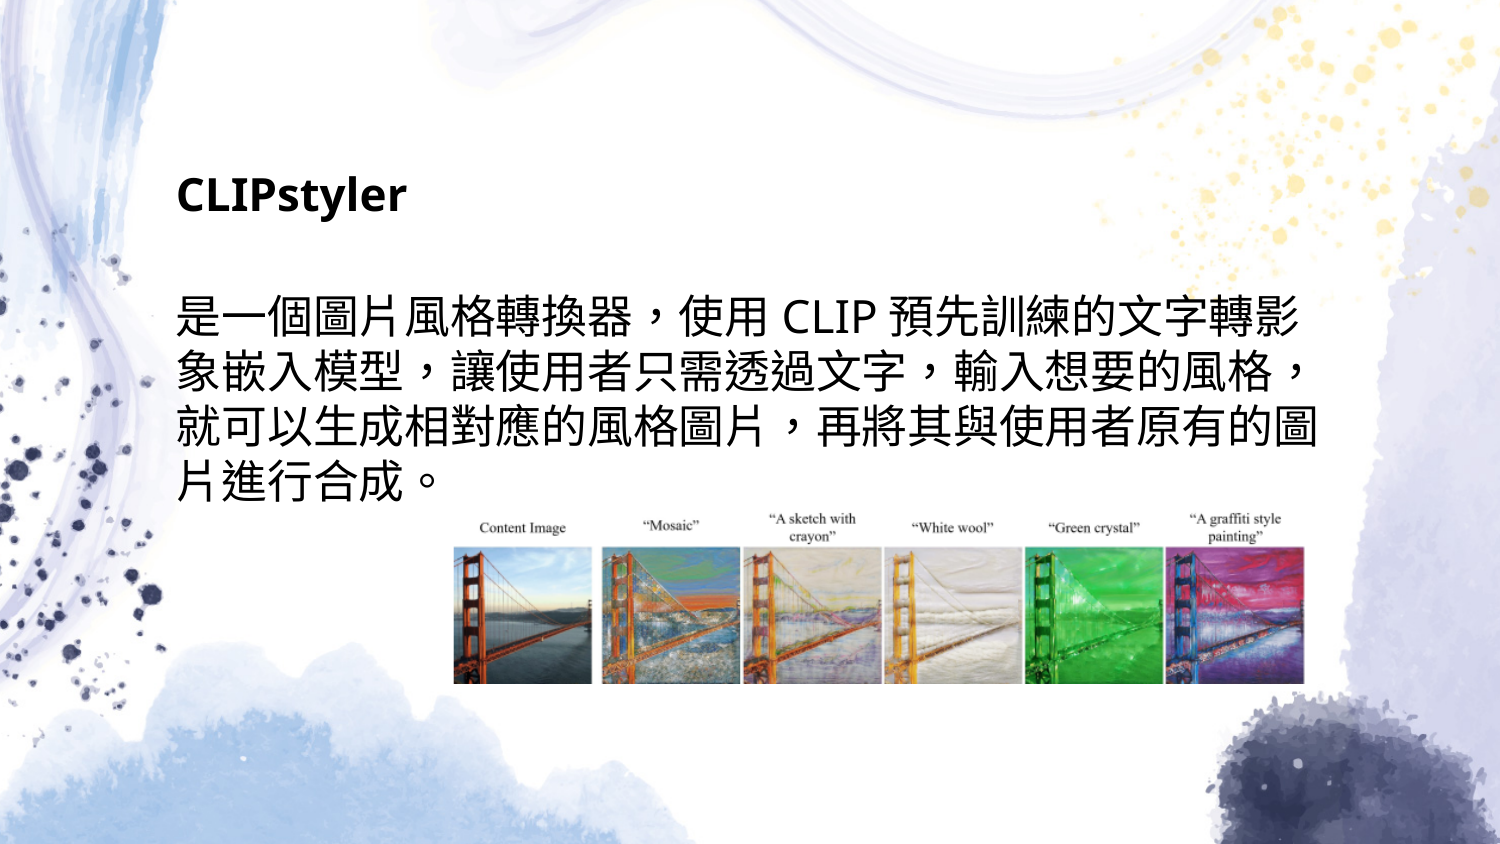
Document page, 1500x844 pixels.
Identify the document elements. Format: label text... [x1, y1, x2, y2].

picture [443, 504, 1319, 684]
text_box CLIPstyler [160, 157, 486, 229]
text_box 是一個圖片風格轉換器，使用CLIP預先訓練的文字轉影象嵌入模型，讓使用者只需透過文字，輸入想要的風格，就可以生成相對應的風格圖片，再將其與使用者原有的圖片進行合成。 [160, 280, 1340, 518]
